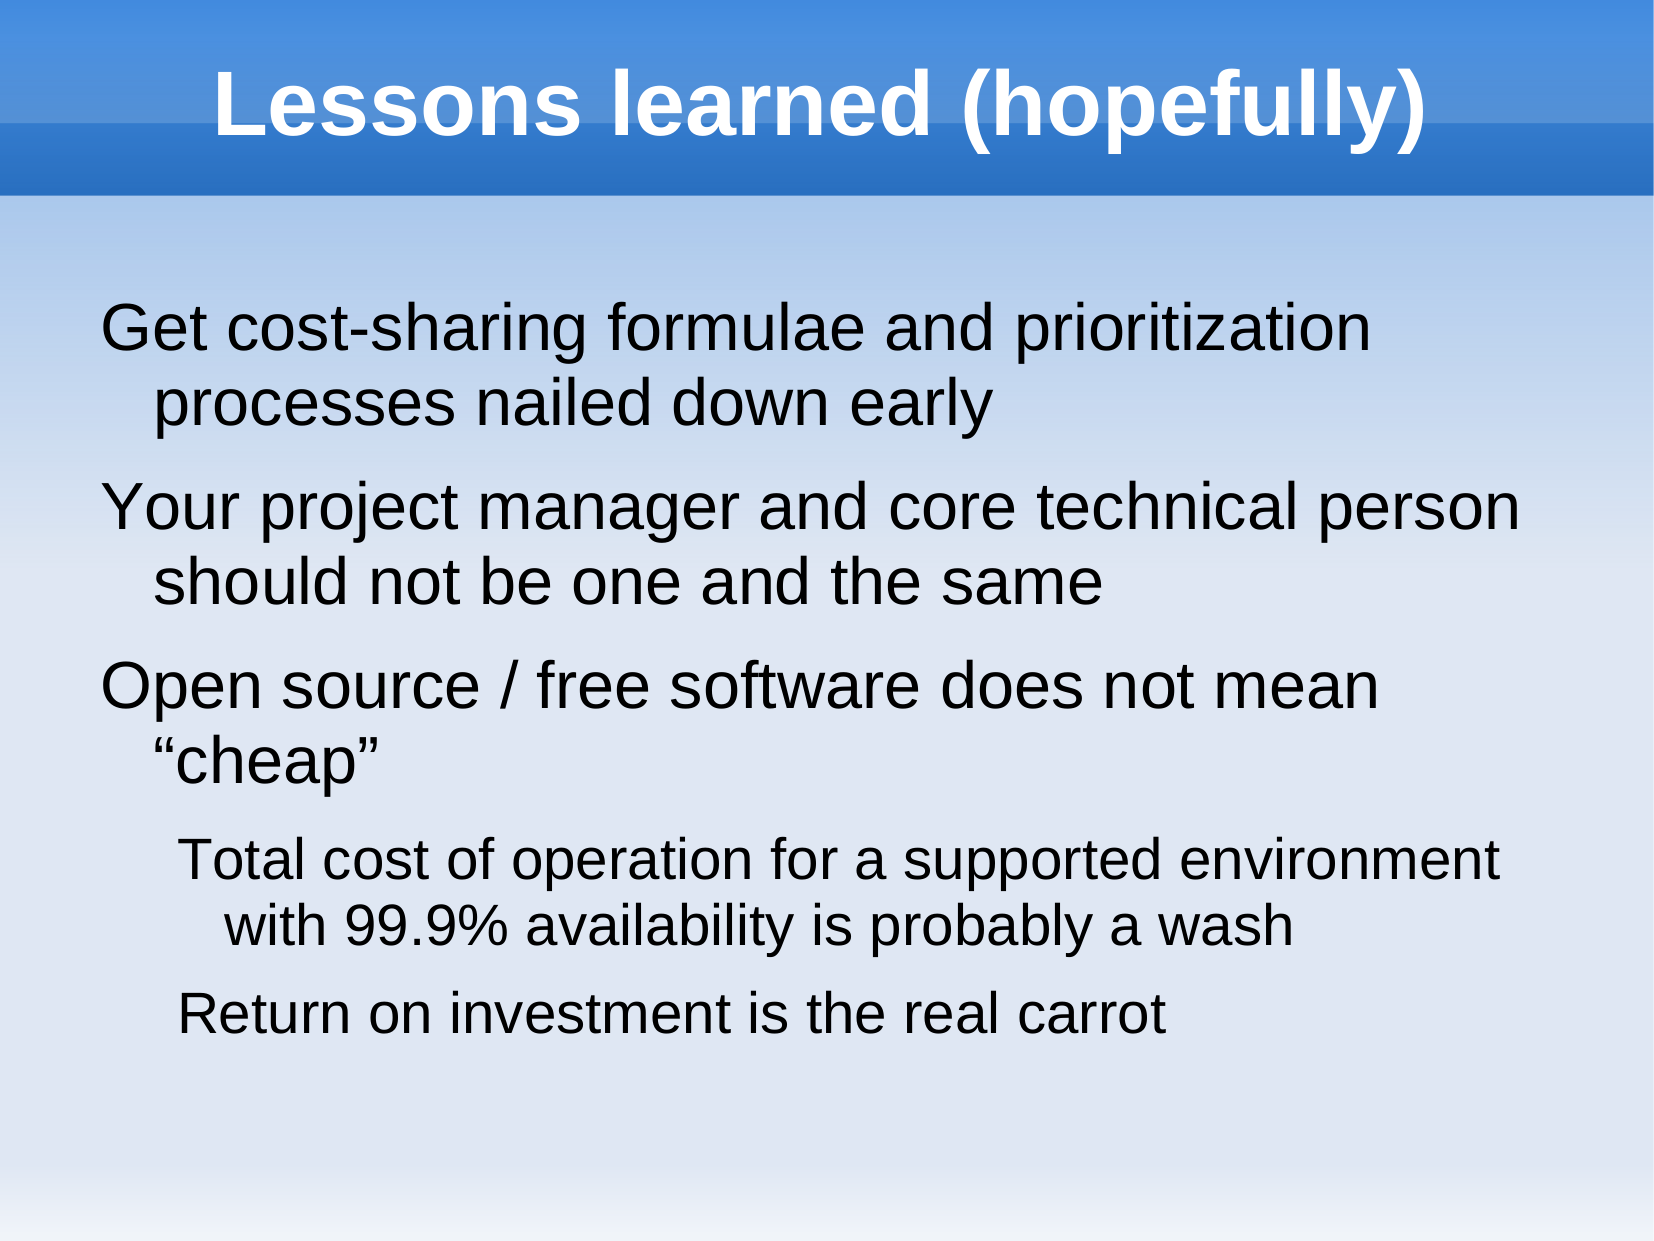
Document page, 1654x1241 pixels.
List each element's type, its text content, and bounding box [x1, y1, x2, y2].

picture [0, 0, 1654, 1241]
title Lessons learned (hopefully) [76, 0, 1565, 208]
list Get cost-sharing formulae and prioritization processes nailed down early Your project manager and core technical person should not be one and the same Open source / free software does not mean “cheap” Total cost of operation for a supported environment with 99.9% availability is probably a wash Return on investment is the real carrot [82, 290, 1571, 1109]
